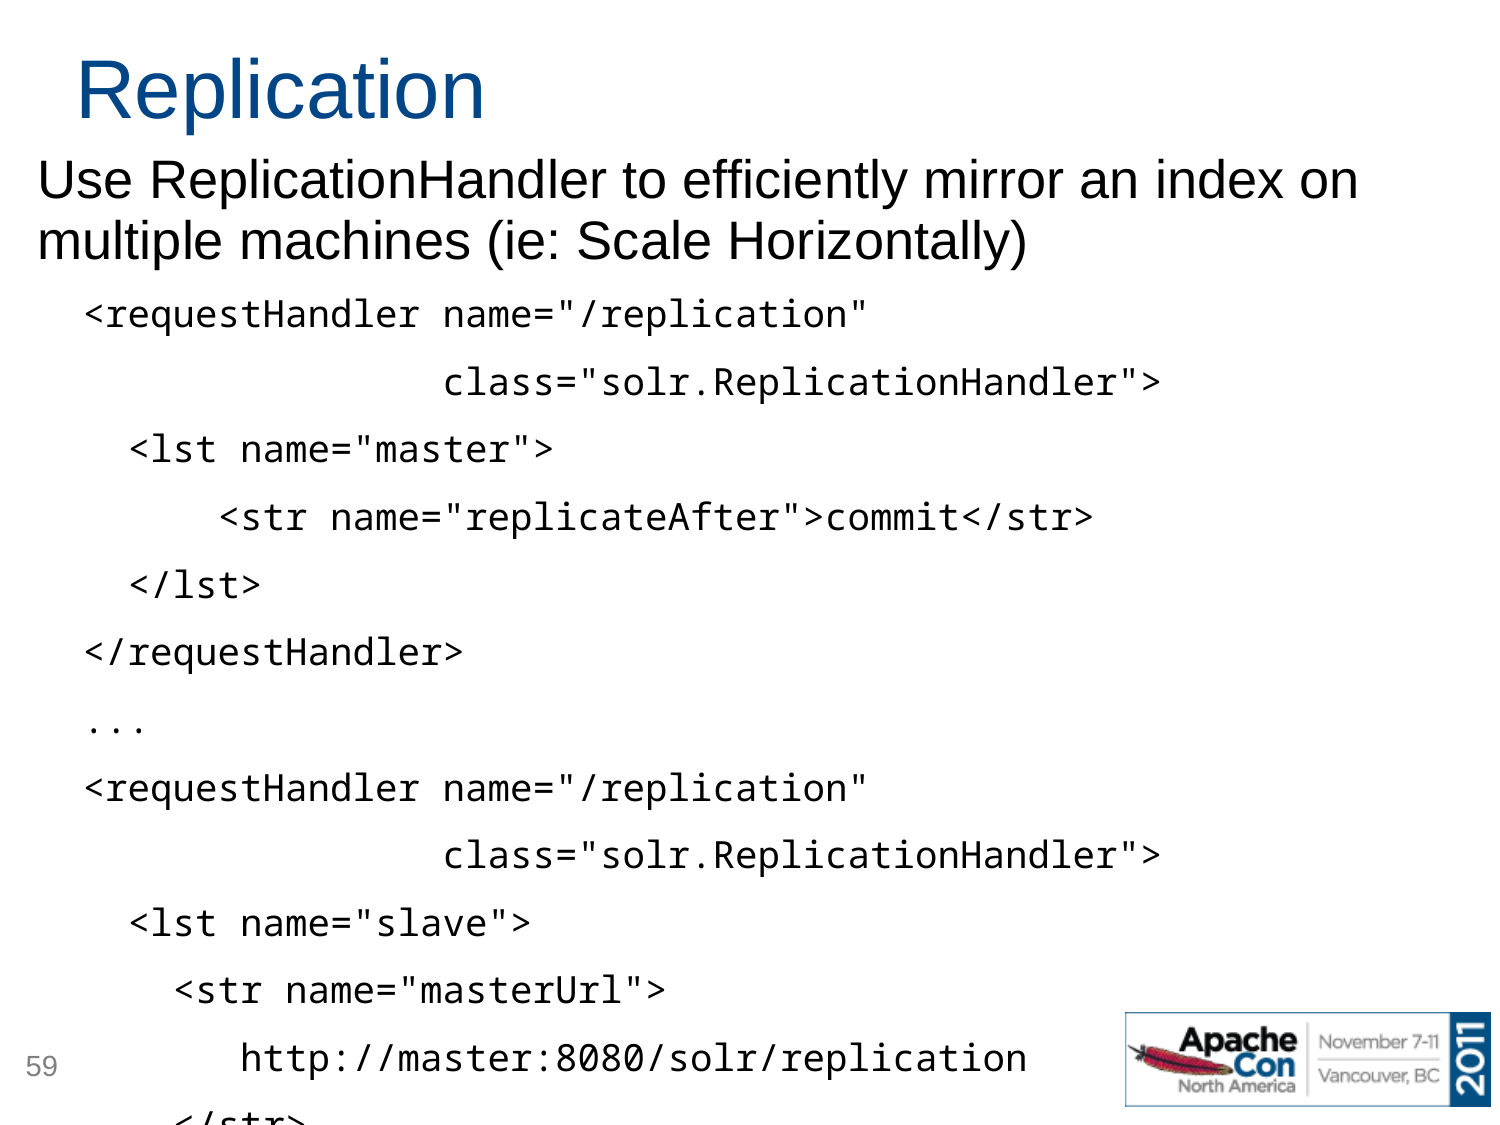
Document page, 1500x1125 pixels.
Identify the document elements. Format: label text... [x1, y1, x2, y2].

list Use ReplicationHandler to efficiently mirror an index on multiple machines (ie: Scale Horizontally) <requestHandler name="/replication" class="solr.ReplicationHandler"> <lst name="master"> <str name="replicateAfter">commit</str> </lst> </requestHandler> ... <requestHandler name="/replication" class="solr.ReplicationHandler"> <lst name="slave"> <str name="masterUrl"> http://master:8080/solr/replication </str> <str name="pollInterval">00:00:60</str> ... [37, 149, 1463, 1125]
picture [1463, 1012, 1491, 1107]
title Replication [75, 0, 1500, 181]
